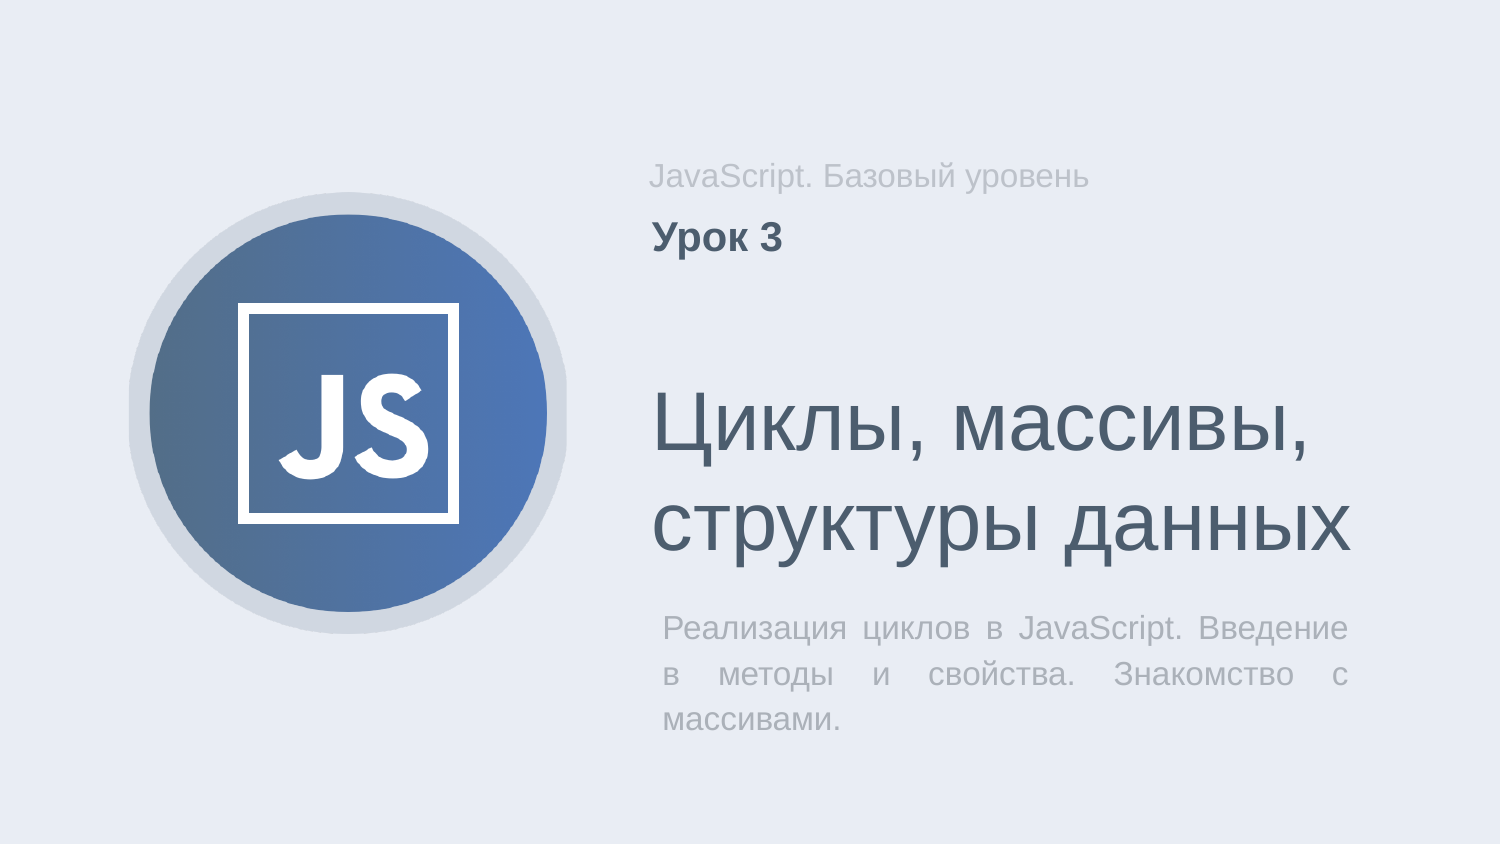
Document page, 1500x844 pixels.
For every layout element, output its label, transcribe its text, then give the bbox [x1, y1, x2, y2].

list Урок 3 [647, 201, 1184, 265]
title JavaScript. Базовый уровень [644, 149, 1225, 197]
text_box Реализация циклов в JavaScript. Введение в методы и свойства. Знакомство с массивами. [647, 585, 1365, 721]
text_box Циклы, массивы, структуры данных [647, 362, 1365, 585]
picture [128, 192, 567, 634]
